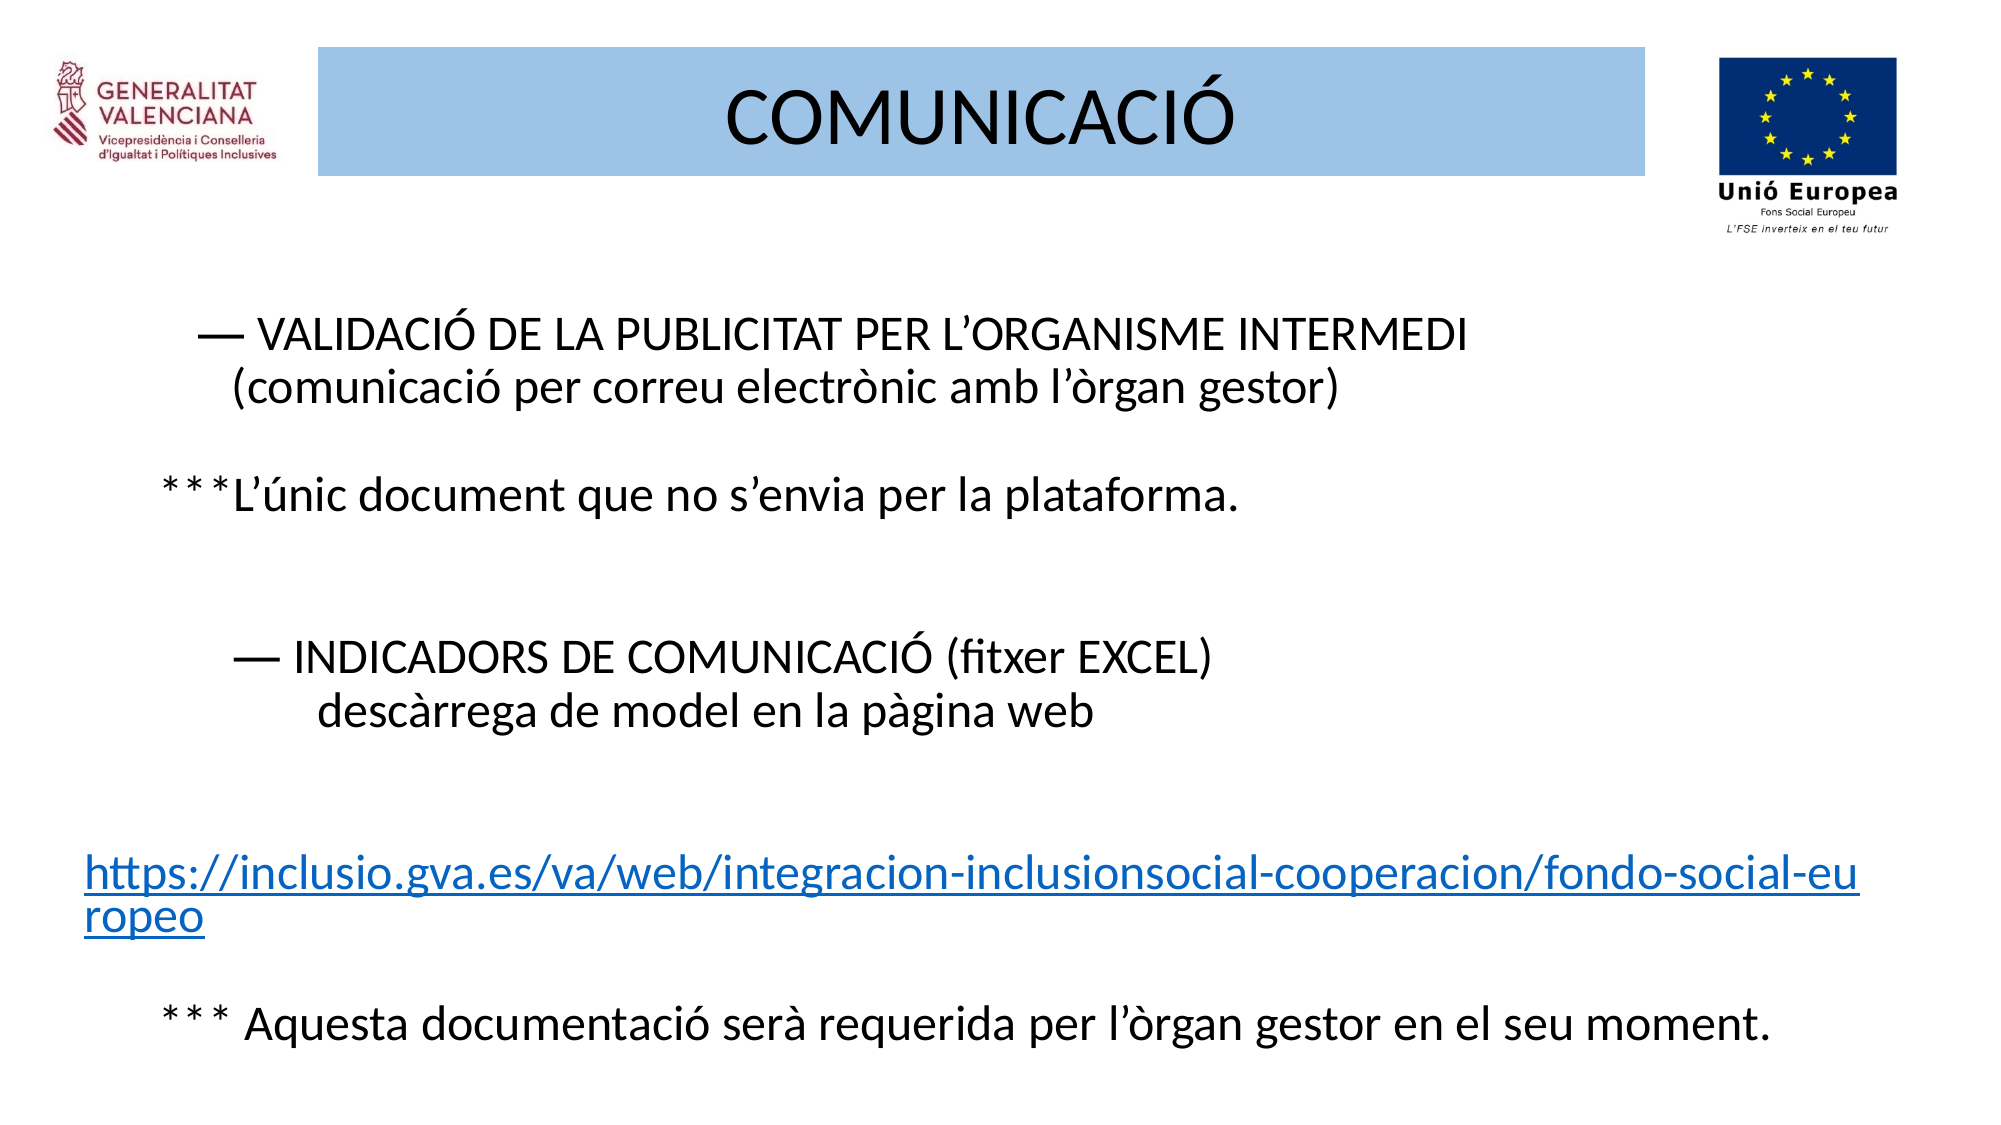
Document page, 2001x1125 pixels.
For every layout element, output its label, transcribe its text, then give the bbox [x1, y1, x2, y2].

picture [1700, 47, 1912, 242]
picture [11, 19, 318, 200]
text_box — VALIDACIÓ DE LA PUBLICITAT PER L’ORGANISME INTERMEDI (comunicació per correu electrònic amb l’òrgan gestor) ***L’únic document que no s’envia per la plataforma. — INDICADORS DE COMUNICACIÓ (fitxer EXCEL) descàrrega de model en la pàgina web https://inclusio.gva.es/va/web/integracion-inclusionsocial-cooperacion/fondo-social-europeo *** Aquesta documentació serà requerida per l’òrgan gestor en el seu moment. [69, 245, 1876, 1071]
text_box COMUNICACIÓ [318, 47, 1646, 176]
